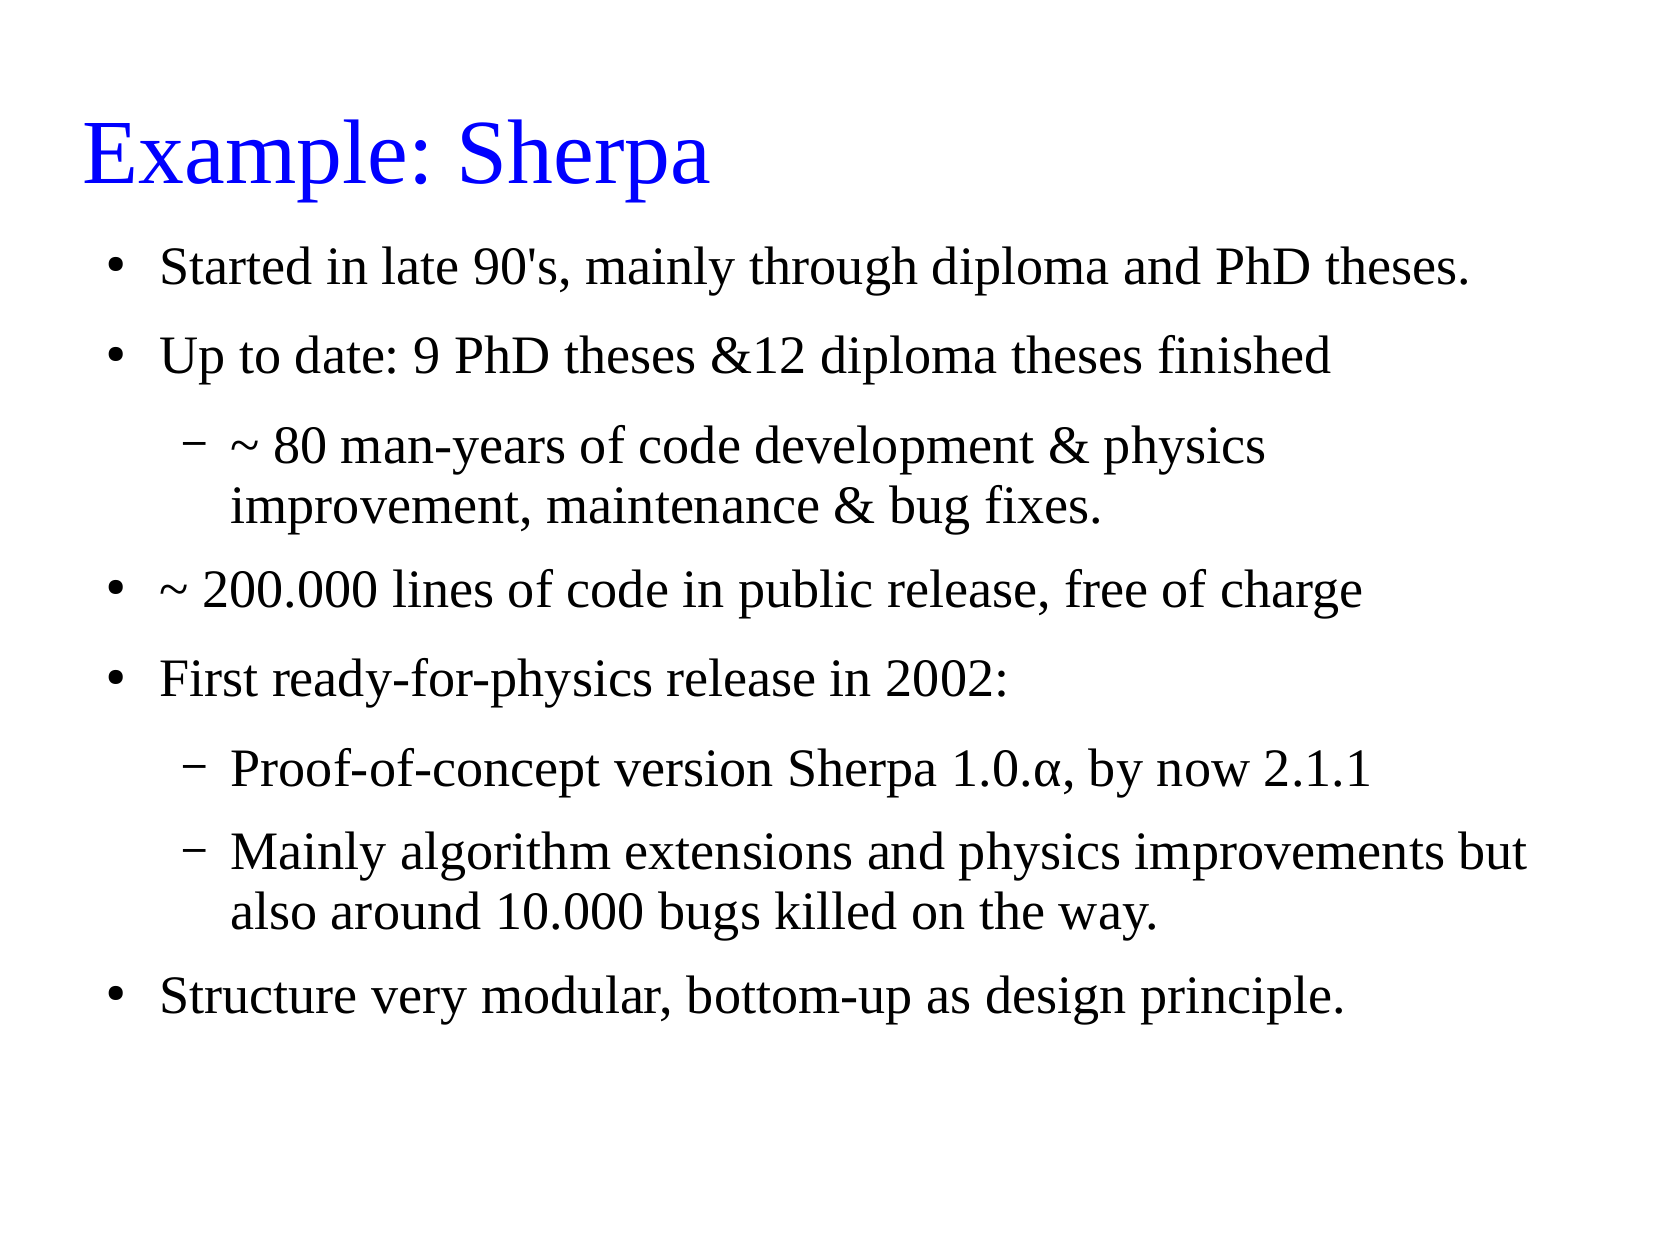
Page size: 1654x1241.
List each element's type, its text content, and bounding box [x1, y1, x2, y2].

title Example: Sherpa [82, 49, 1571, 257]
list Started in late 90's, mainly through diploma and PhD theses. Up to date: 9 PhD theses &12 diploma theses finished ~ 80 man-years of code development & physics improvement, maintenance & bug fixes. ~ 200.000 lines of code in public release, free of charge First ready-for-physics release in 2002: Proof-of-concept version Sherpa 1.0.α, by now 2.1.1 Mainly algorithm extensions and physics improvements but also around 10.000 bugs killed on the way. Structure very modular, bottom-up as design principle. [88, 236, 1577, 1081]
